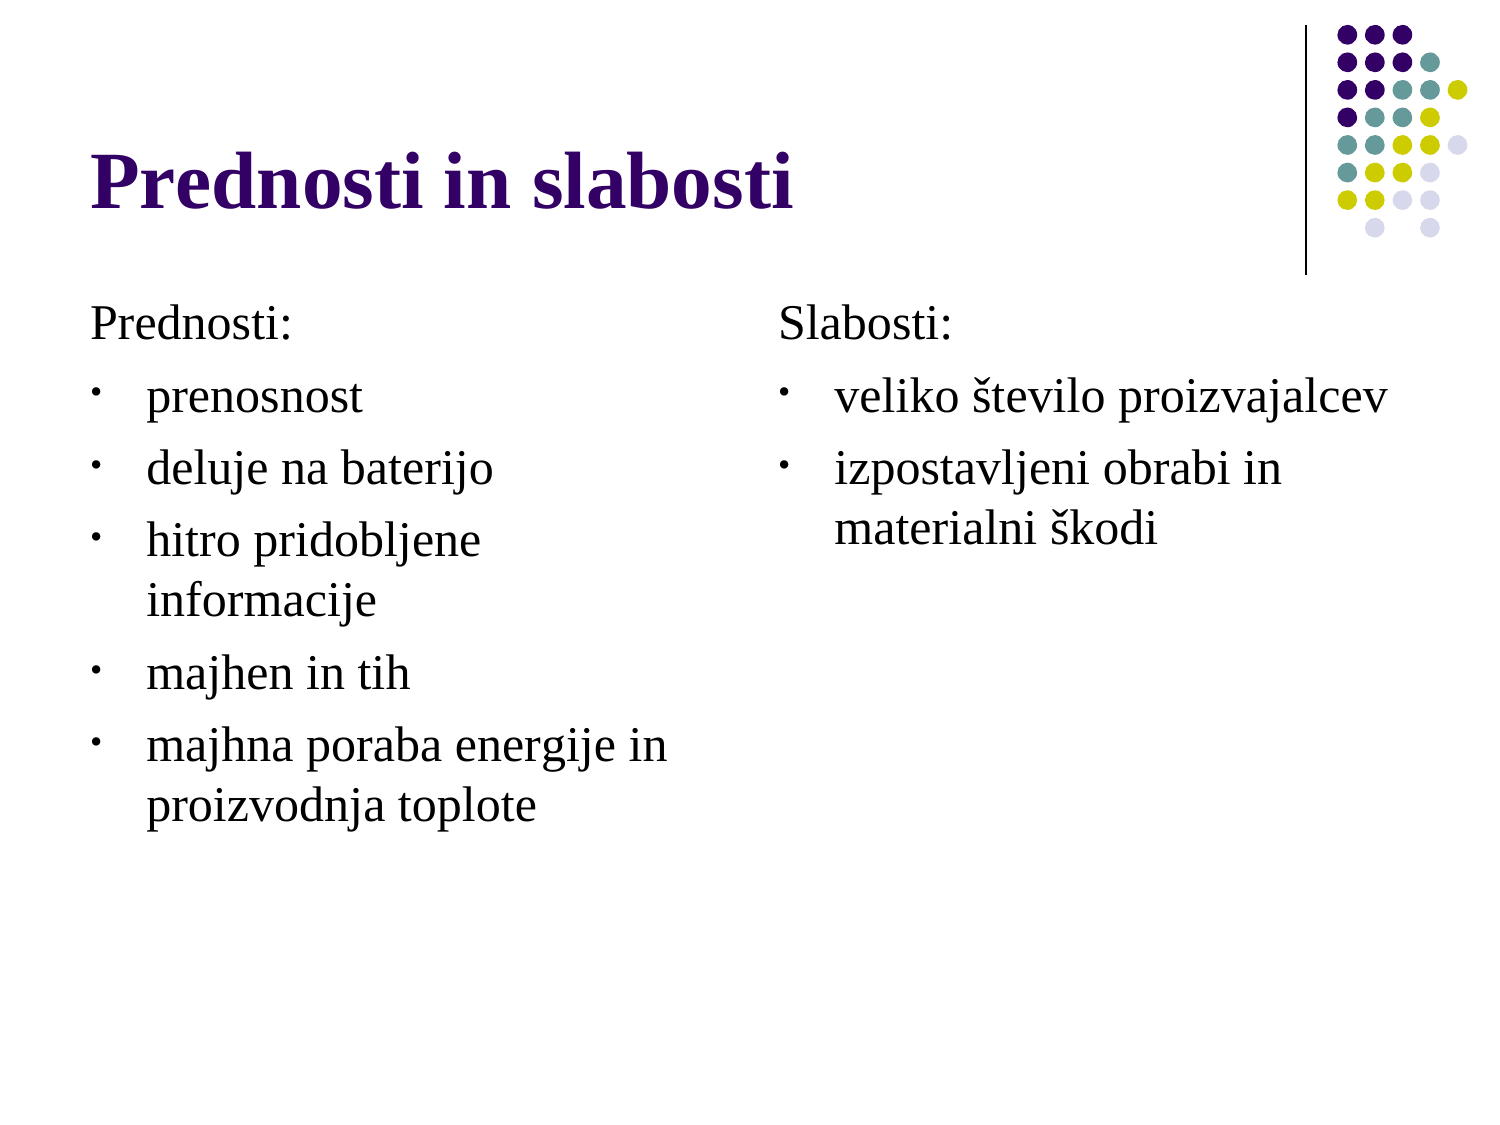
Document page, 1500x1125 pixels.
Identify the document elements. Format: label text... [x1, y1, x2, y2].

title Prednosti in slabosti [74, 20, 1313, 233]
list Prednosti: prenosnost deluje na baterijo hitro pridobljene informacije majhen in tih majhna poraba energije in proizvodnja toplote [74, 282, 737, 1125]
list Slabosti: veliko število proizvajalcev izpostavljeni obrabi in materialni škodi [763, 282, 1425, 1006]
